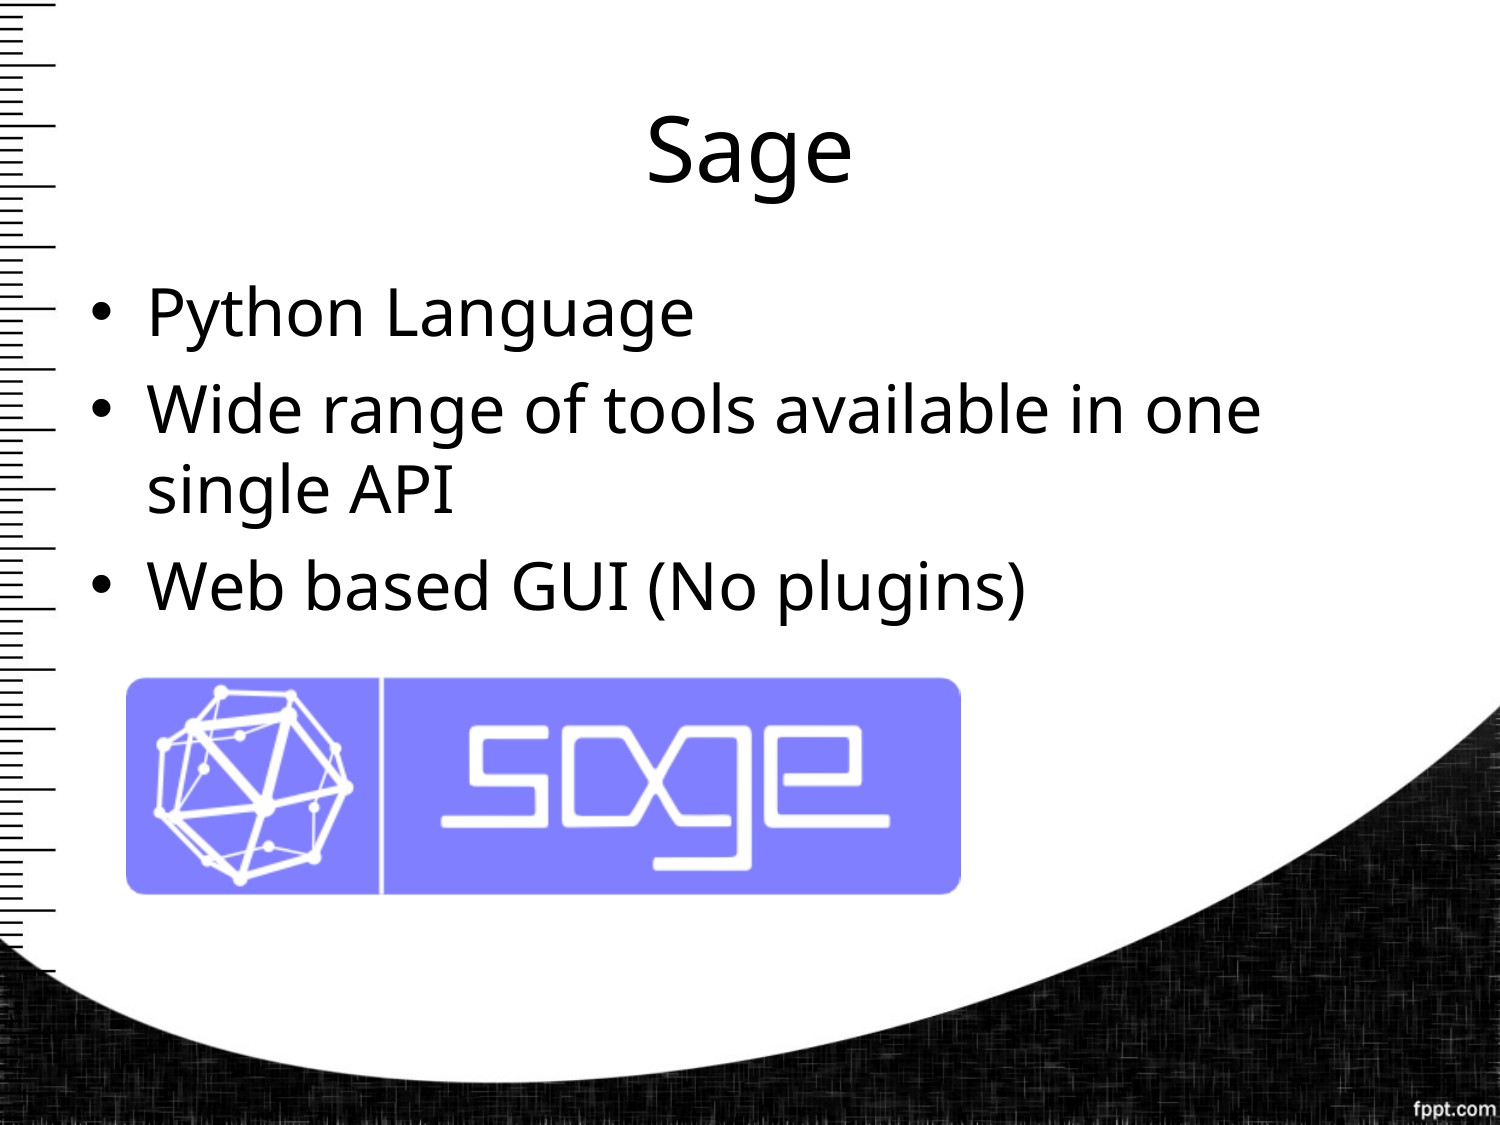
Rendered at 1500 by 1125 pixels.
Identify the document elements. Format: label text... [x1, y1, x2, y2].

title Sage [75, 44, 1426, 248]
picture [0, 0, 1500, 1125]
list Python Language Wide range of tools available in one single API Web based GUI (No plugins) [75, 262, 1426, 1020]
